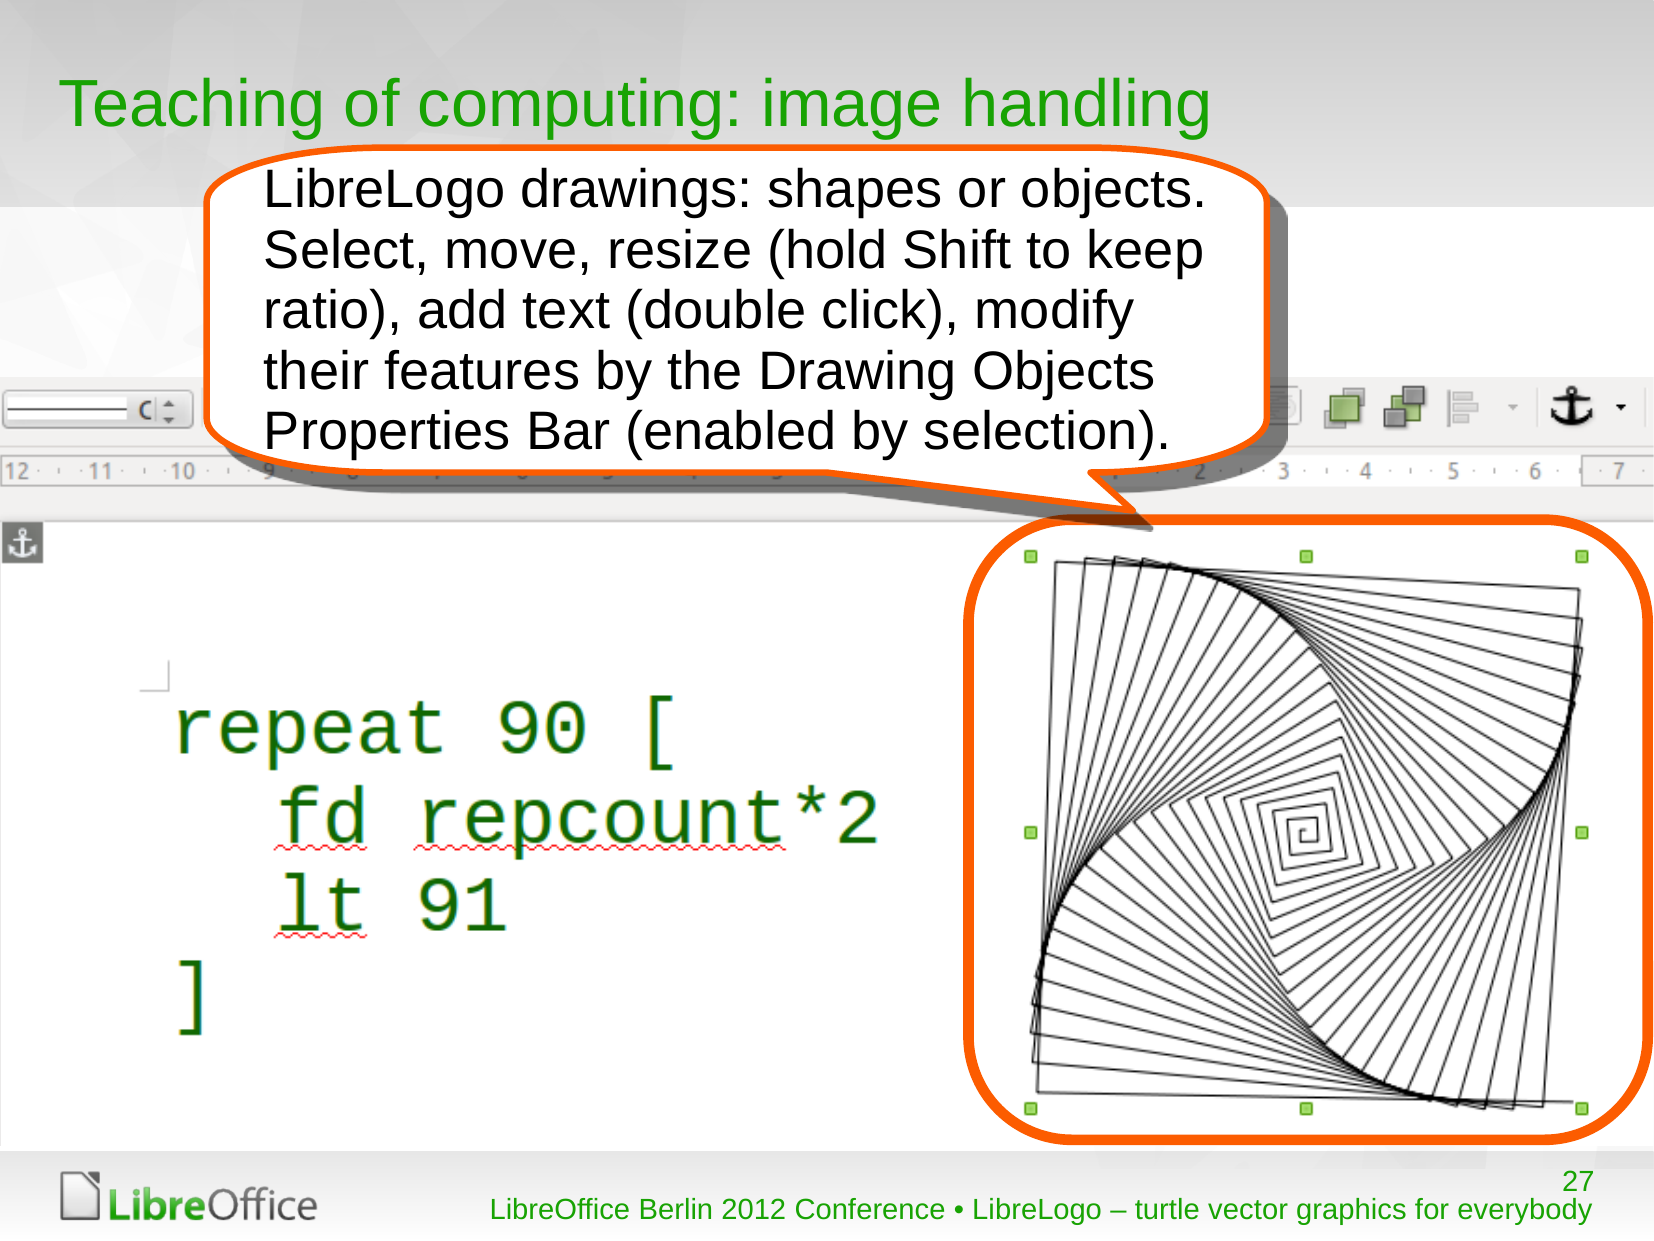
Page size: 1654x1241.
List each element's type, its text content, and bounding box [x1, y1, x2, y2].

title Teaching of computing: image handling [59, 29, 1595, 178]
text_box LibreLogo drawings: shapes or objects. Select, move, resize (hold Shift to keep ratio), add text (double click), modify their features by the Drawing Objects Properties Bar (enabled by selection). [206, 147, 1267, 511]
picture [974, 526, 1642, 1134]
picture [0, 0, 1654, 1169]
picture [41, 1152, 337, 1240]
